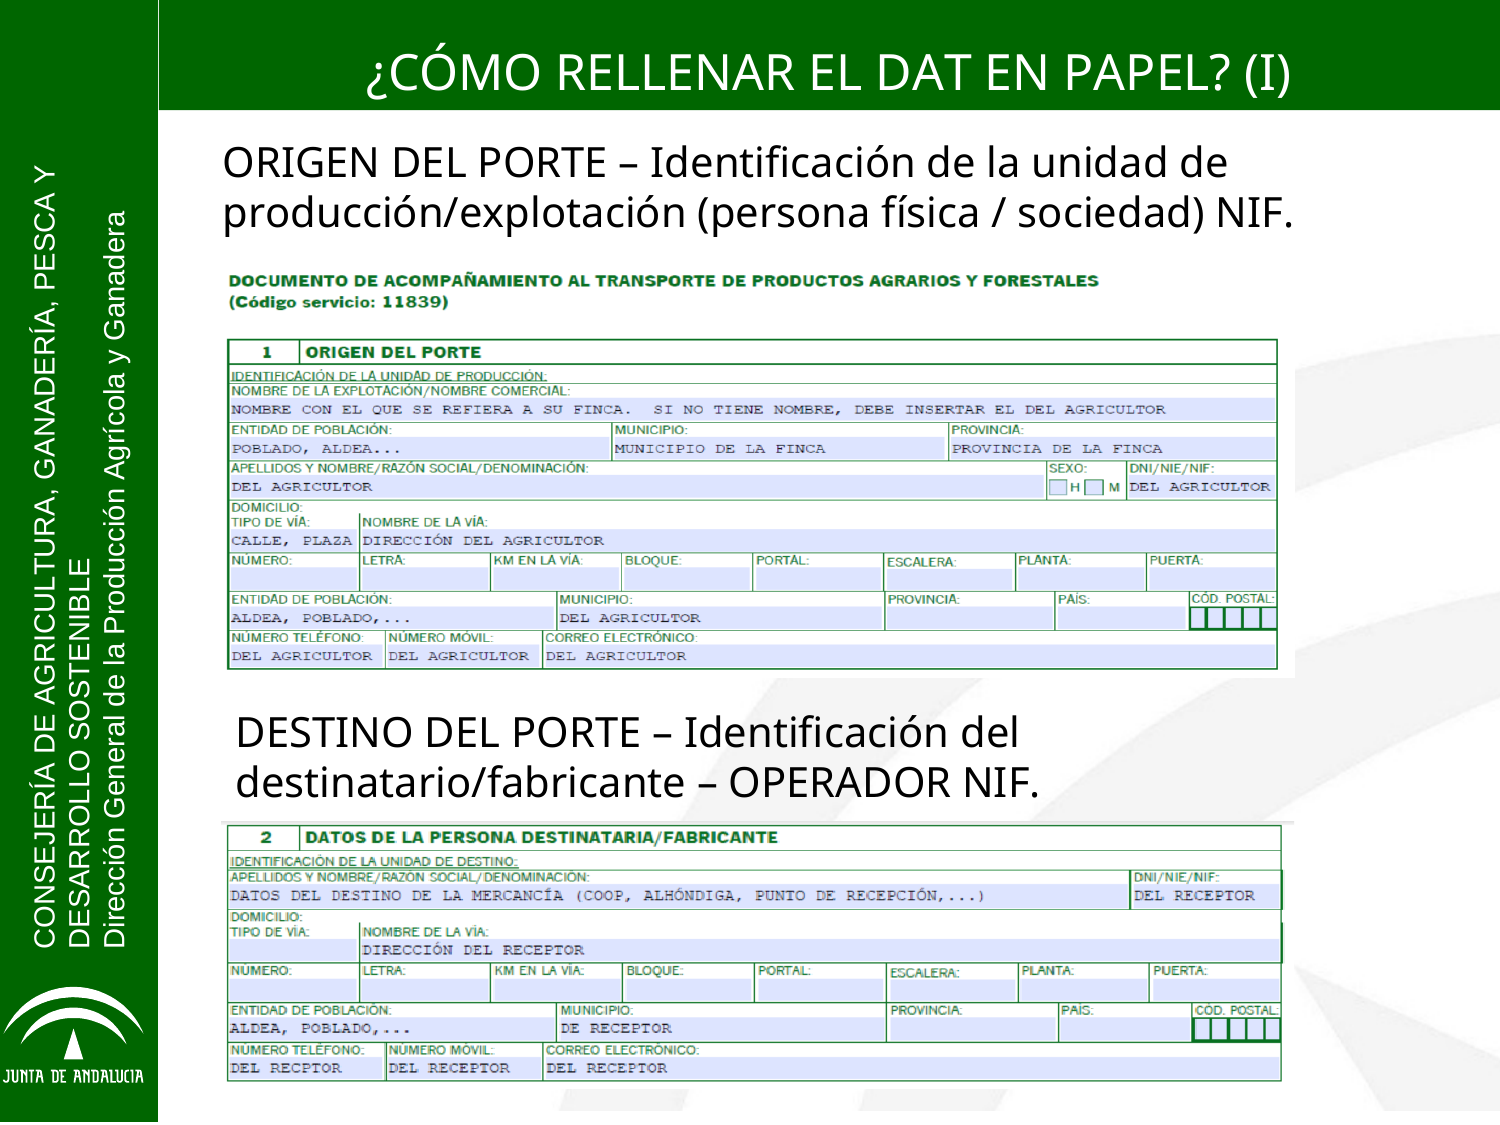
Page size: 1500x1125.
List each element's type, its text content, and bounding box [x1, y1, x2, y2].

picture [207, 186, 1500, 1111]
text_box ORIGEN DEL PORTE – Identificación de la unidad de producción/explotación (persona física / sociedad) NIF. [207, 128, 1460, 489]
text_box DESTINO DEL PORTE – Identificación del destinatario/fabricante – OPERADOR NIF. [221, 698, 1460, 859]
text_box ¿CÓMO RELLENAR EL DAT EN PAPEL? (I) [158, 0, 1500, 111]
